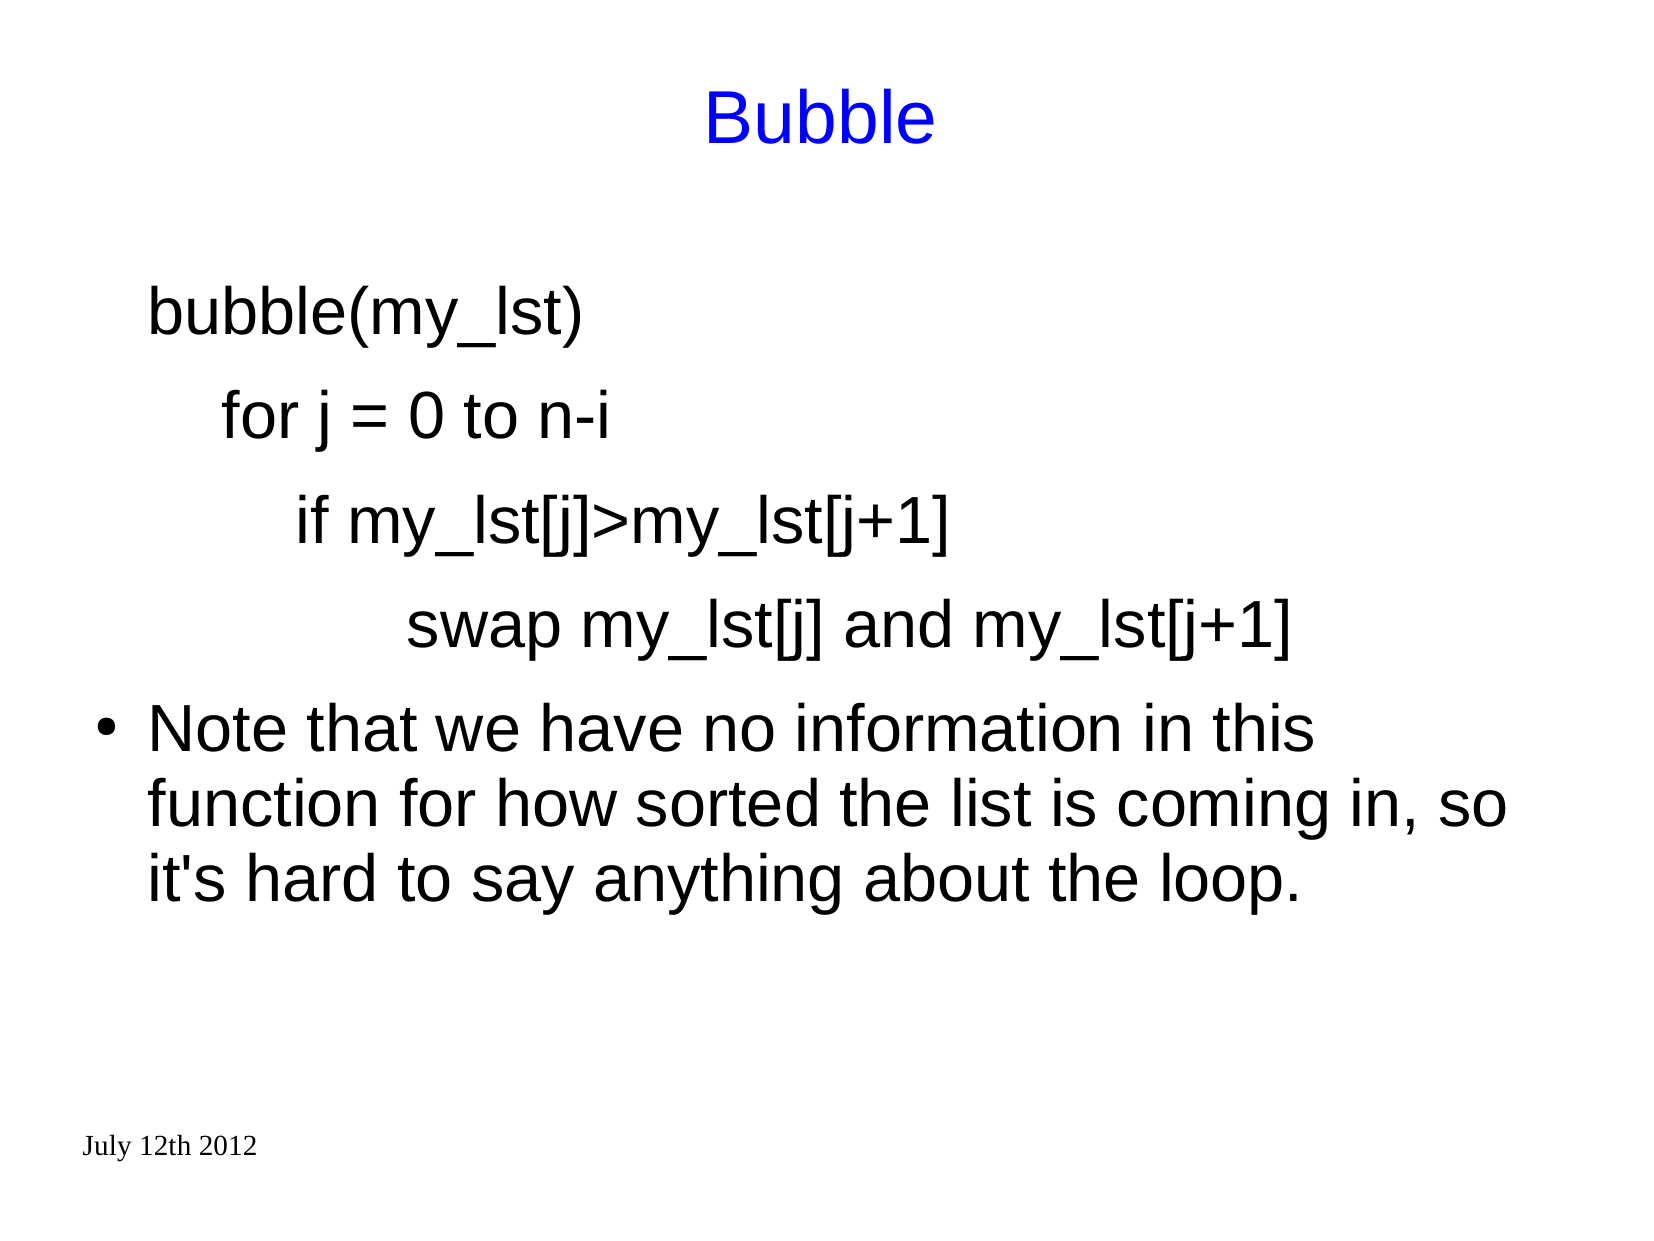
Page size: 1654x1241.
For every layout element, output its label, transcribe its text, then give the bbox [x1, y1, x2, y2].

title Bubble [76, 58, 1565, 178]
list bubble(my_lst) for j = 0 to n-i if my_lst[j]>my_lst[j+1] swap my_lst[j] and my_lst[j+1] Note that we have no information in this function for how sorted the list is coming in, so it's hard to say anything about the loop. [76, 274, 1566, 1093]
